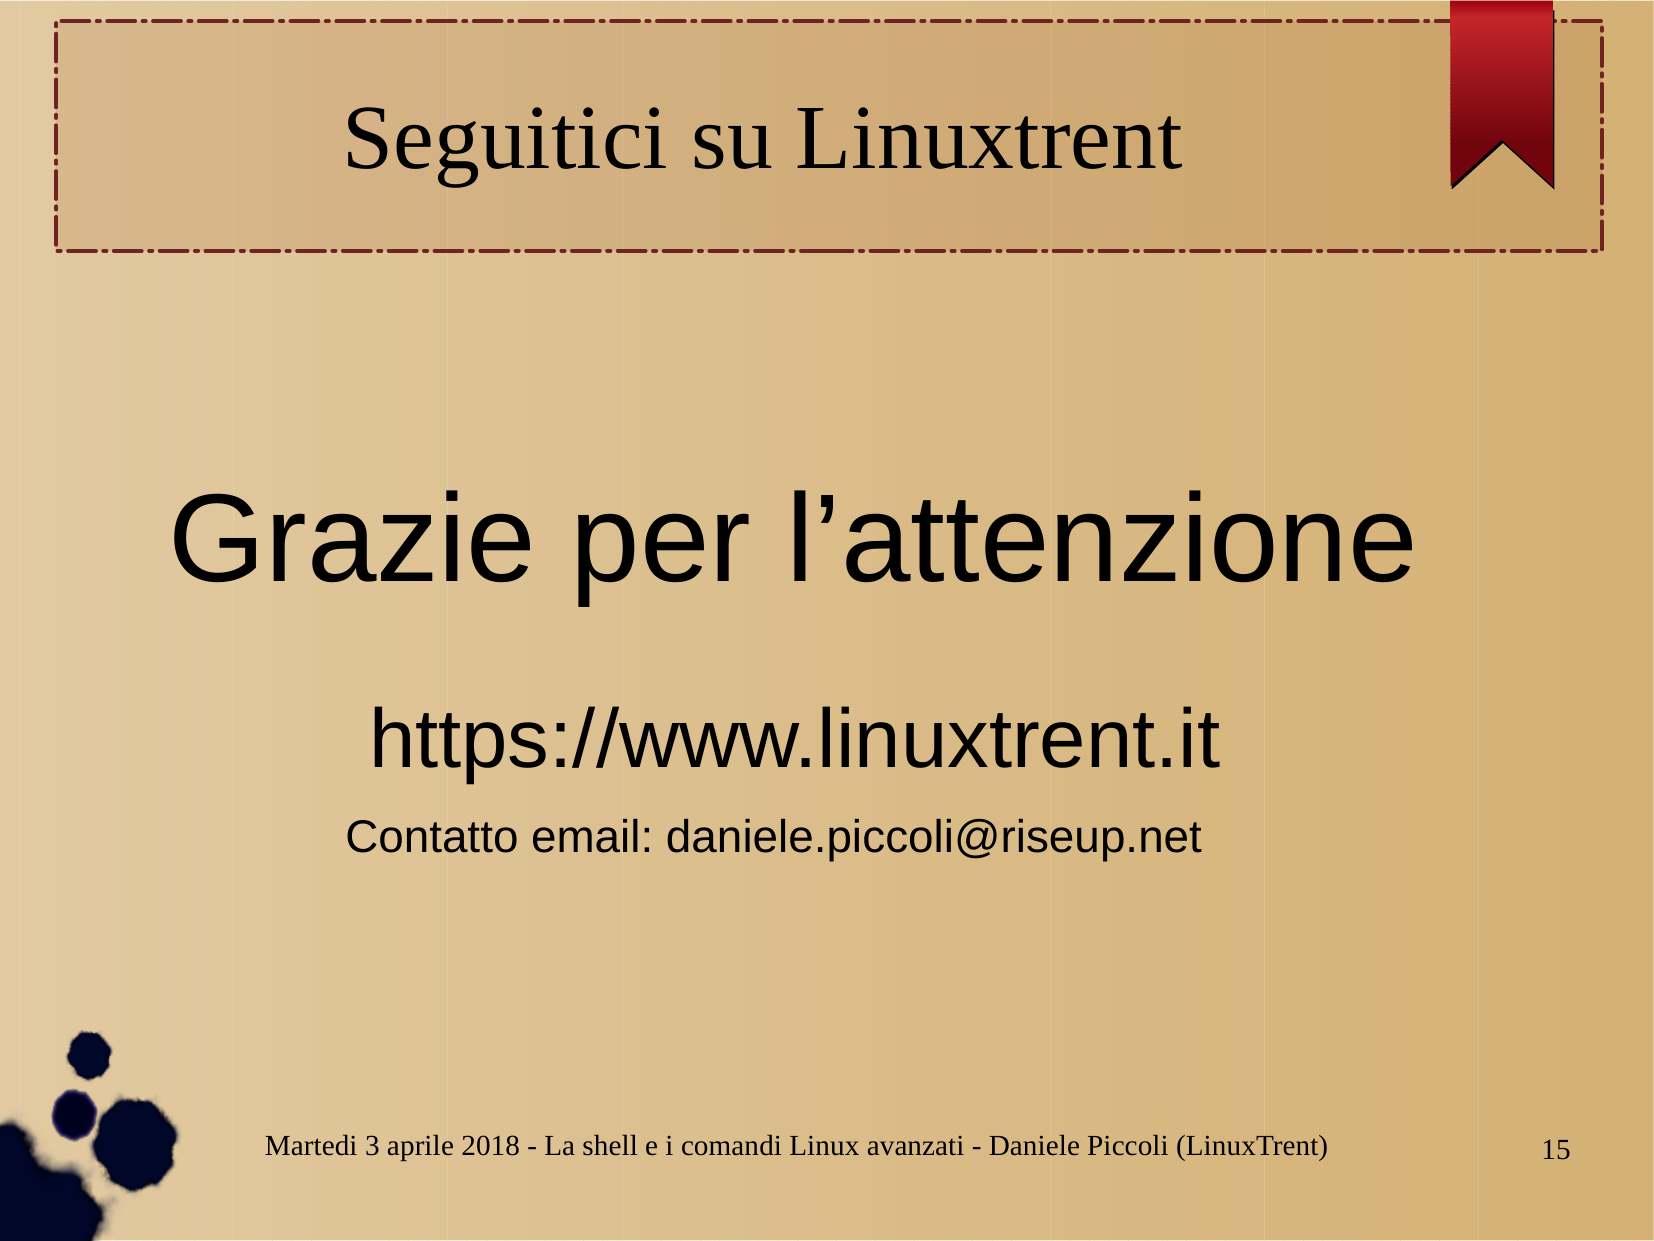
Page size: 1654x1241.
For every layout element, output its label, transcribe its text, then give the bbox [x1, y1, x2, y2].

text_box Contatto email: daniele.piccoli@riseup.net [330, 803, 1229, 875]
text_box Grazie per l’attenzione [153, 460, 1477, 603]
title Seguitici su Linuxtrent [82, 47, 1412, 229]
text_box https://www.linuxtrent.it [354, 685, 1252, 780]
